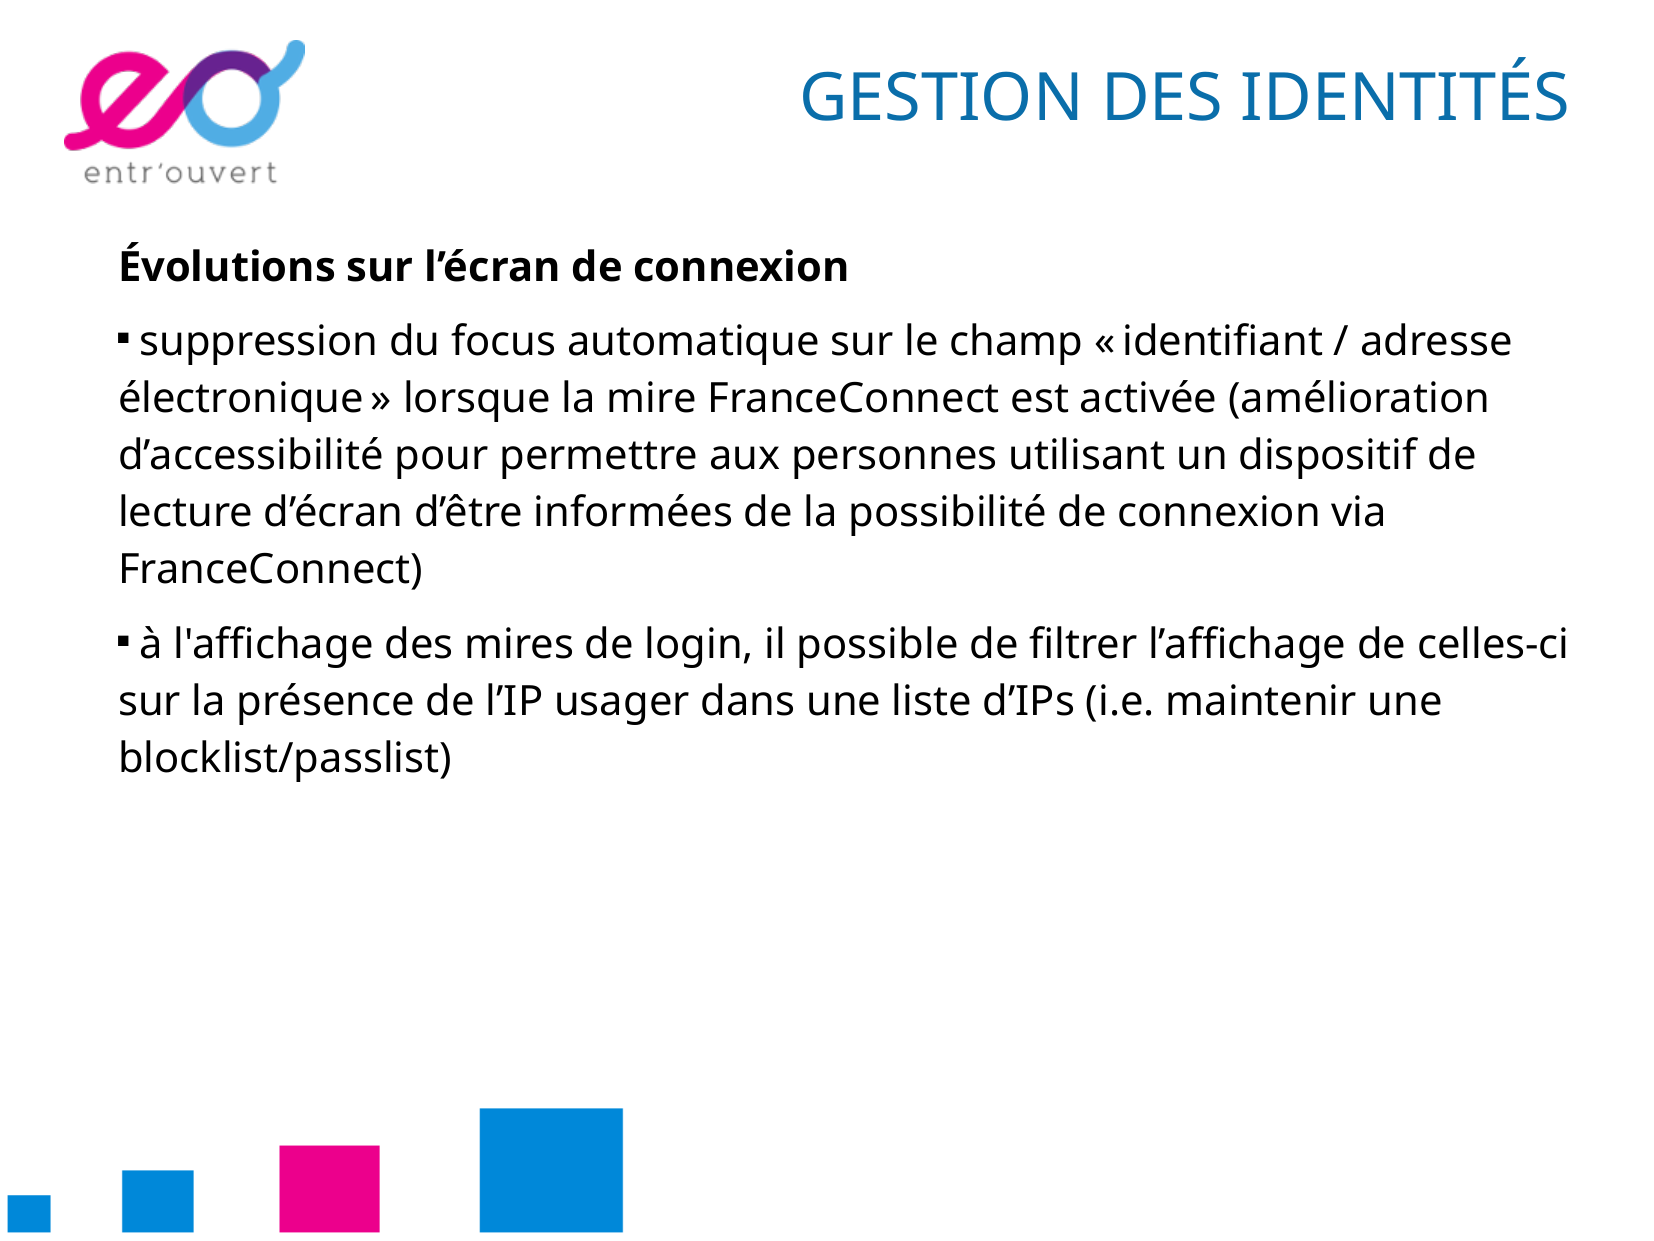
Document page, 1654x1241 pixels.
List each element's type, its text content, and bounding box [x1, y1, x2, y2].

title Gestion des identités [375, 49, 1571, 144]
picture [5, 1106, 626, 1235]
text_box Évolutions sur l’écran de connexion suppression du focus automatique sur le champ « identifiant / adresse électronique » lorsque la mire FranceConnect est activée (amélioration d’accessibilité pour permettre aux personnes utilisant un dispositif de lecture d’écran d’être informées de la possibilité de connexion via FranceConnect) à l'affichage des mires de login, il possible de filtrer l’affichage de celles-ci sur la présence de l’IP usager dans une liste d’IPs (i.e. maintenir une blocklist/passlist) [118, 236, 1595, 1137]
picture [64, 40, 305, 184]
